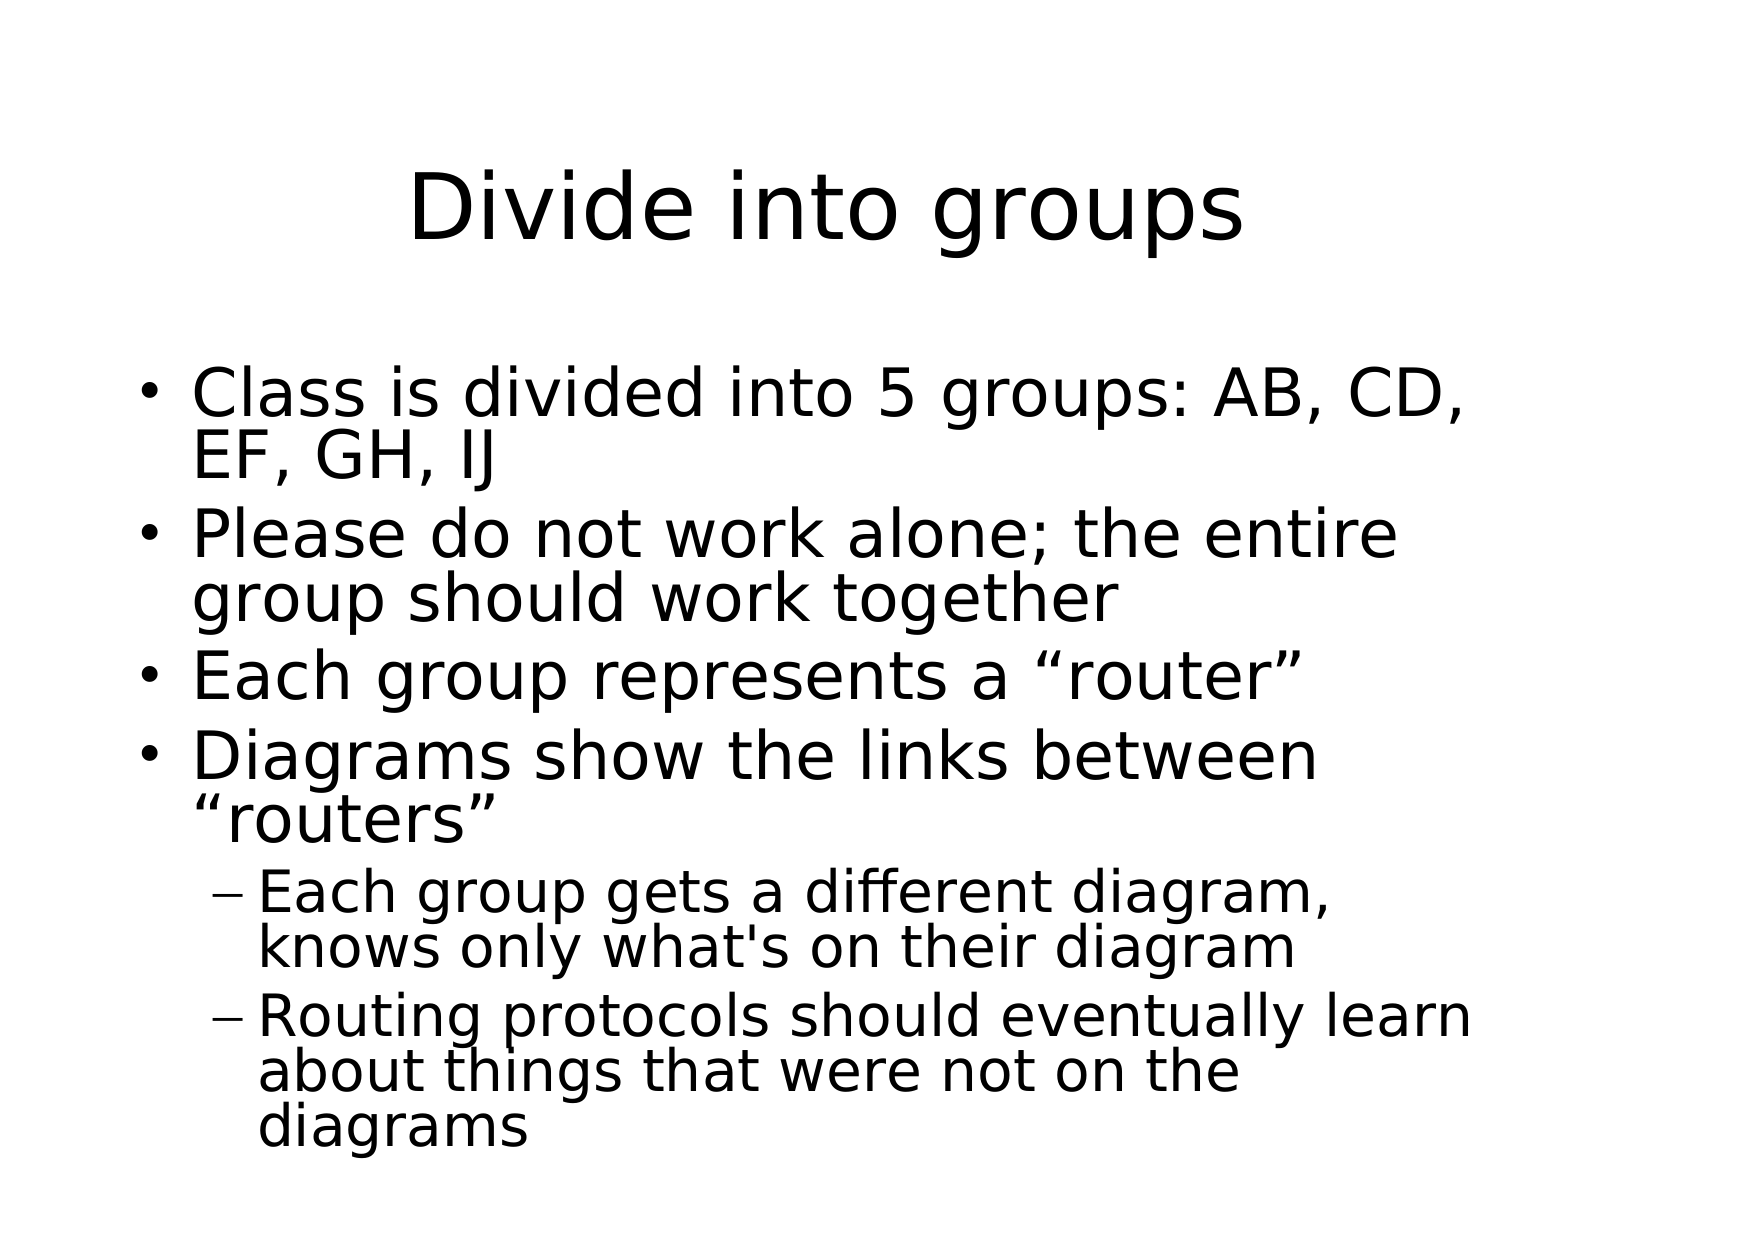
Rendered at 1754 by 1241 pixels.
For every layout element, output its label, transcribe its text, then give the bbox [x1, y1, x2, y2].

title Divide into groups [123, 110, 1530, 318]
list Class is divided into 5 groups: AB, CD, EF, GH, IJ Please do not work alone; the entire group should work together Each group represents a “router” Diagrams show the links between “routers” Each group gets a different diagram, knows only what's on their diagram Routing protocols should eventually learn about things that were not on the diagrams [123, 357, 1530, 1197]
